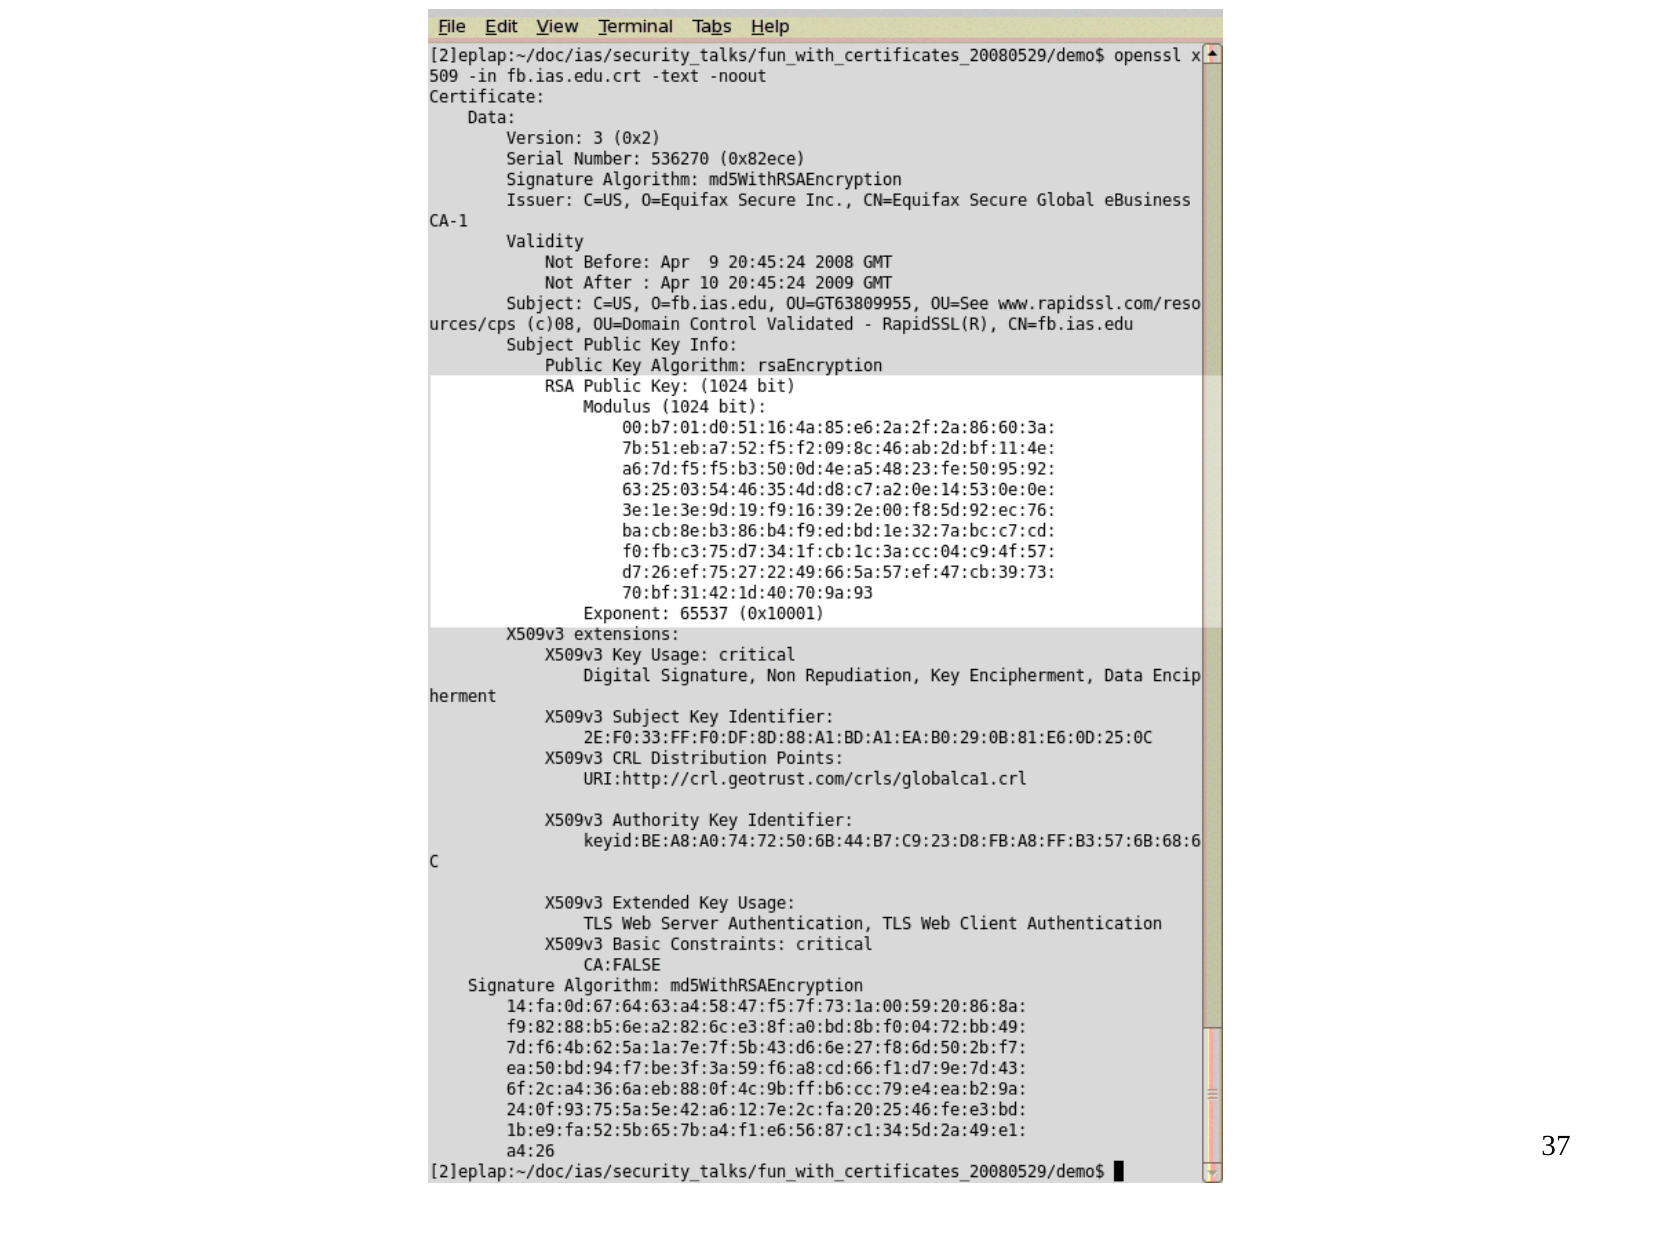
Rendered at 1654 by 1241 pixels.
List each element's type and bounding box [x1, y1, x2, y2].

picture [428, 9, 1223, 1183]
